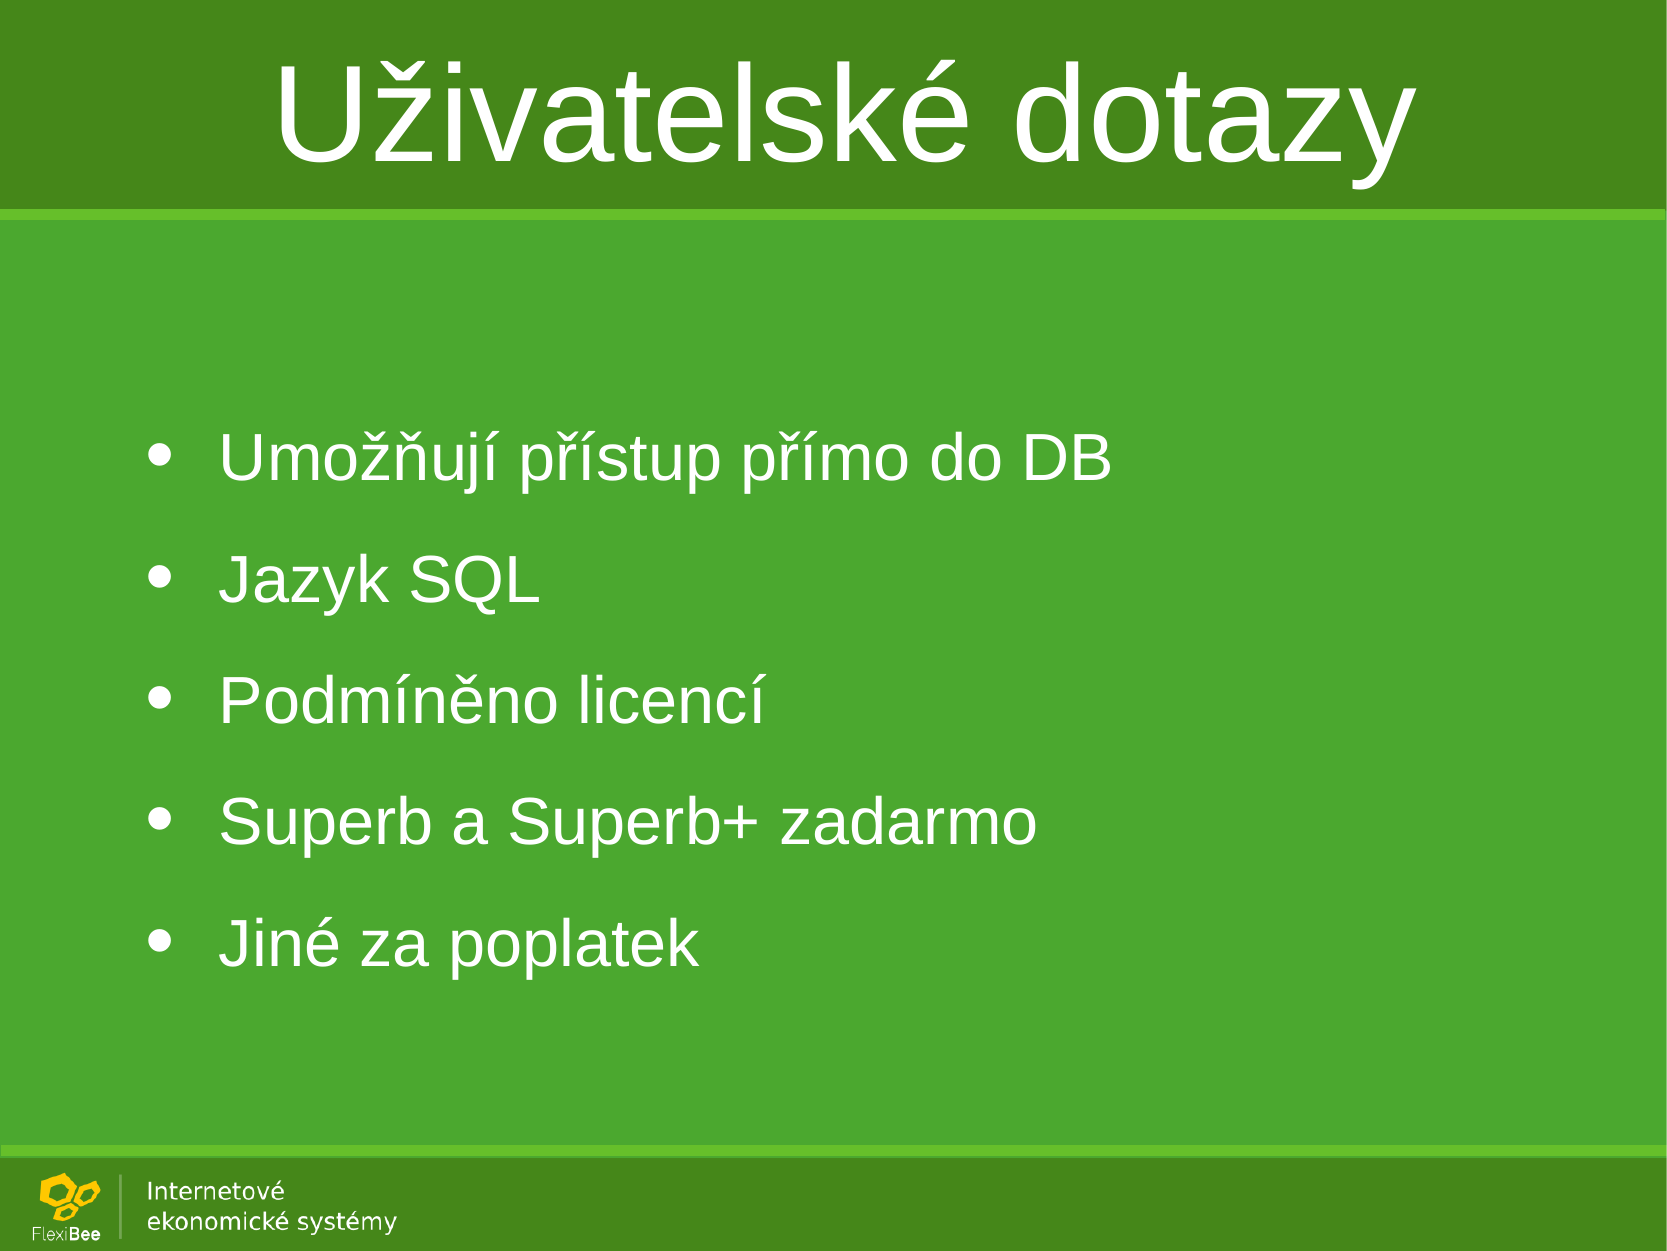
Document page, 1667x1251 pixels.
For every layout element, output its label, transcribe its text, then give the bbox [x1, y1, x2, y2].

picture [0, 0, 1667, 1251]
list Umožňují přístup přímo do DB Jazyk SQL Podmíněno licencí Superb a Superb+ zadarmo Jiné za poplatek [106, 295, 1560, 1099]
title Uživatelské dotazy [118, 0, 1571, 361]
